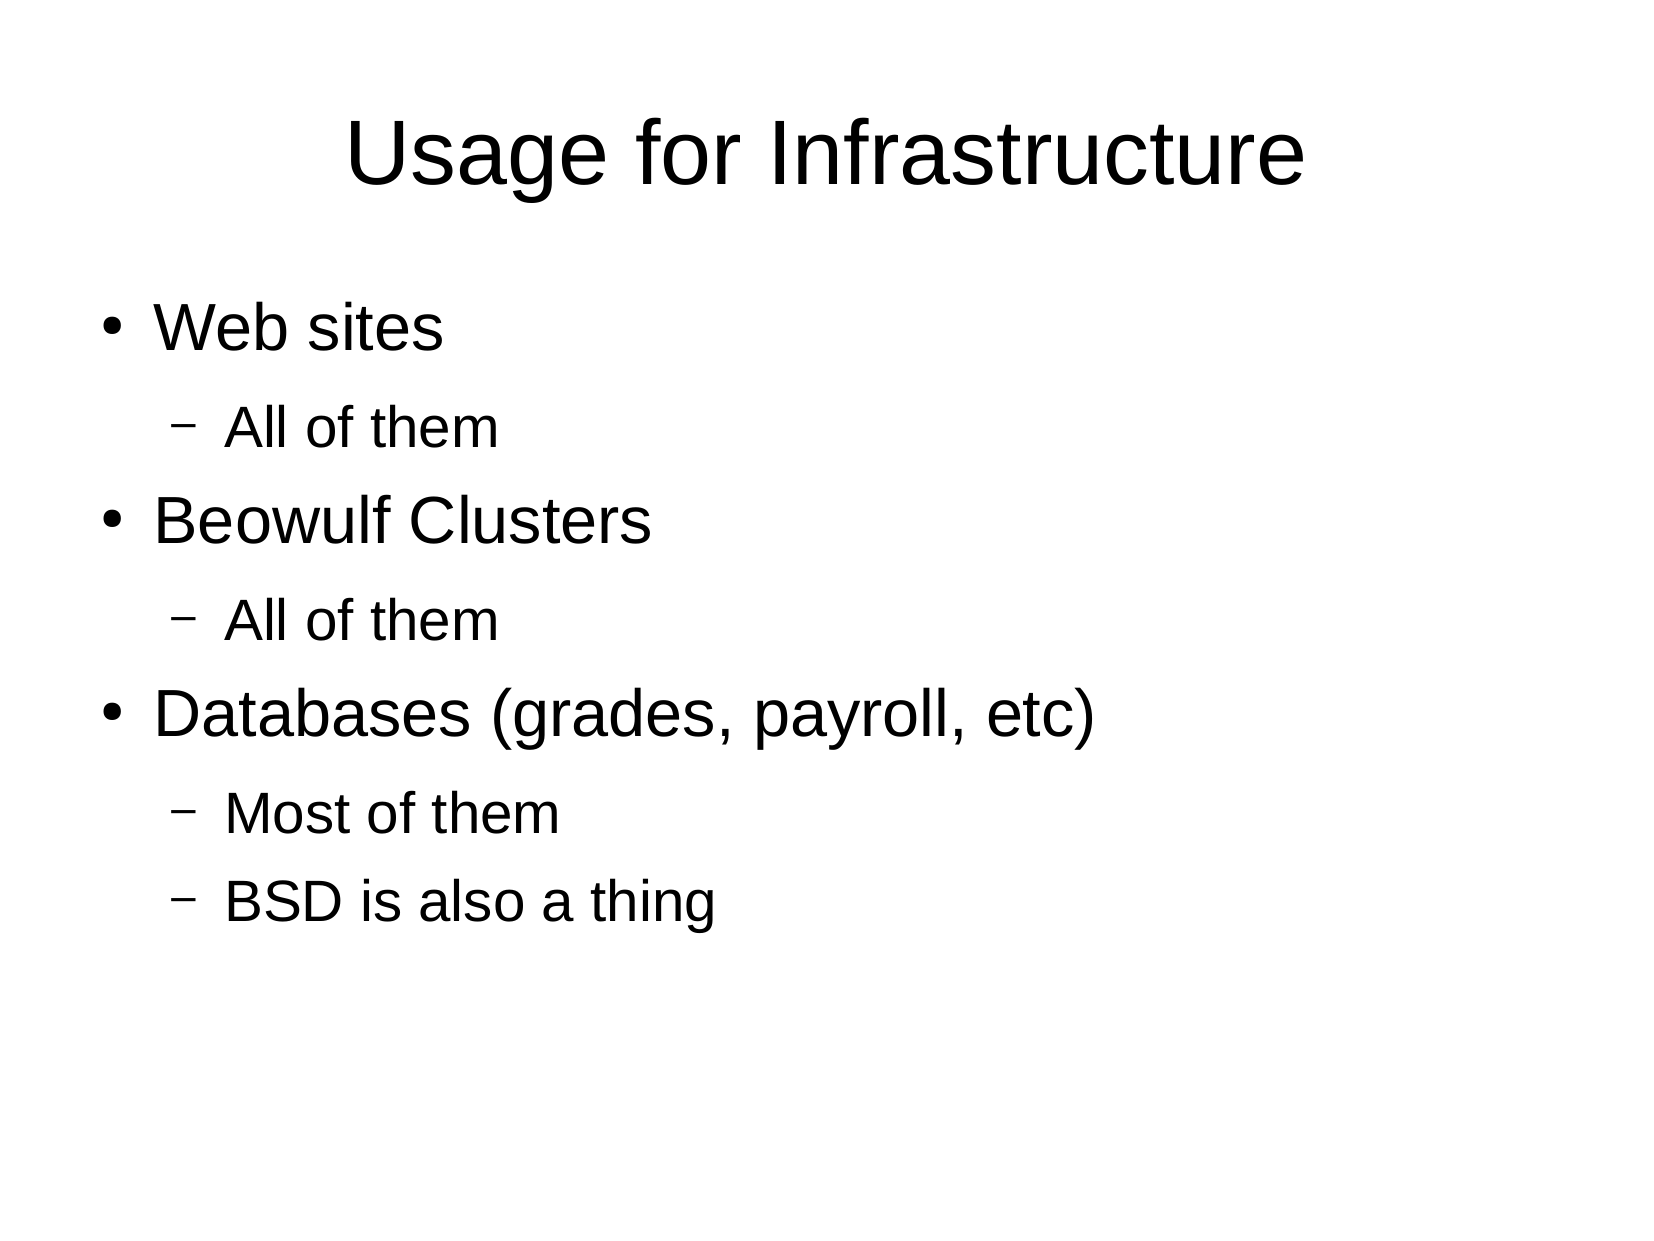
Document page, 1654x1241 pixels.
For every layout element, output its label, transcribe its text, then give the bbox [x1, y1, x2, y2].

title Usage for Infrastructure [82, 49, 1571, 257]
list Web sites All of them Beowulf Clusters All of them Databases (grades, payroll, etc) Most of them BSD is also a thing [82, 290, 1571, 1010]
